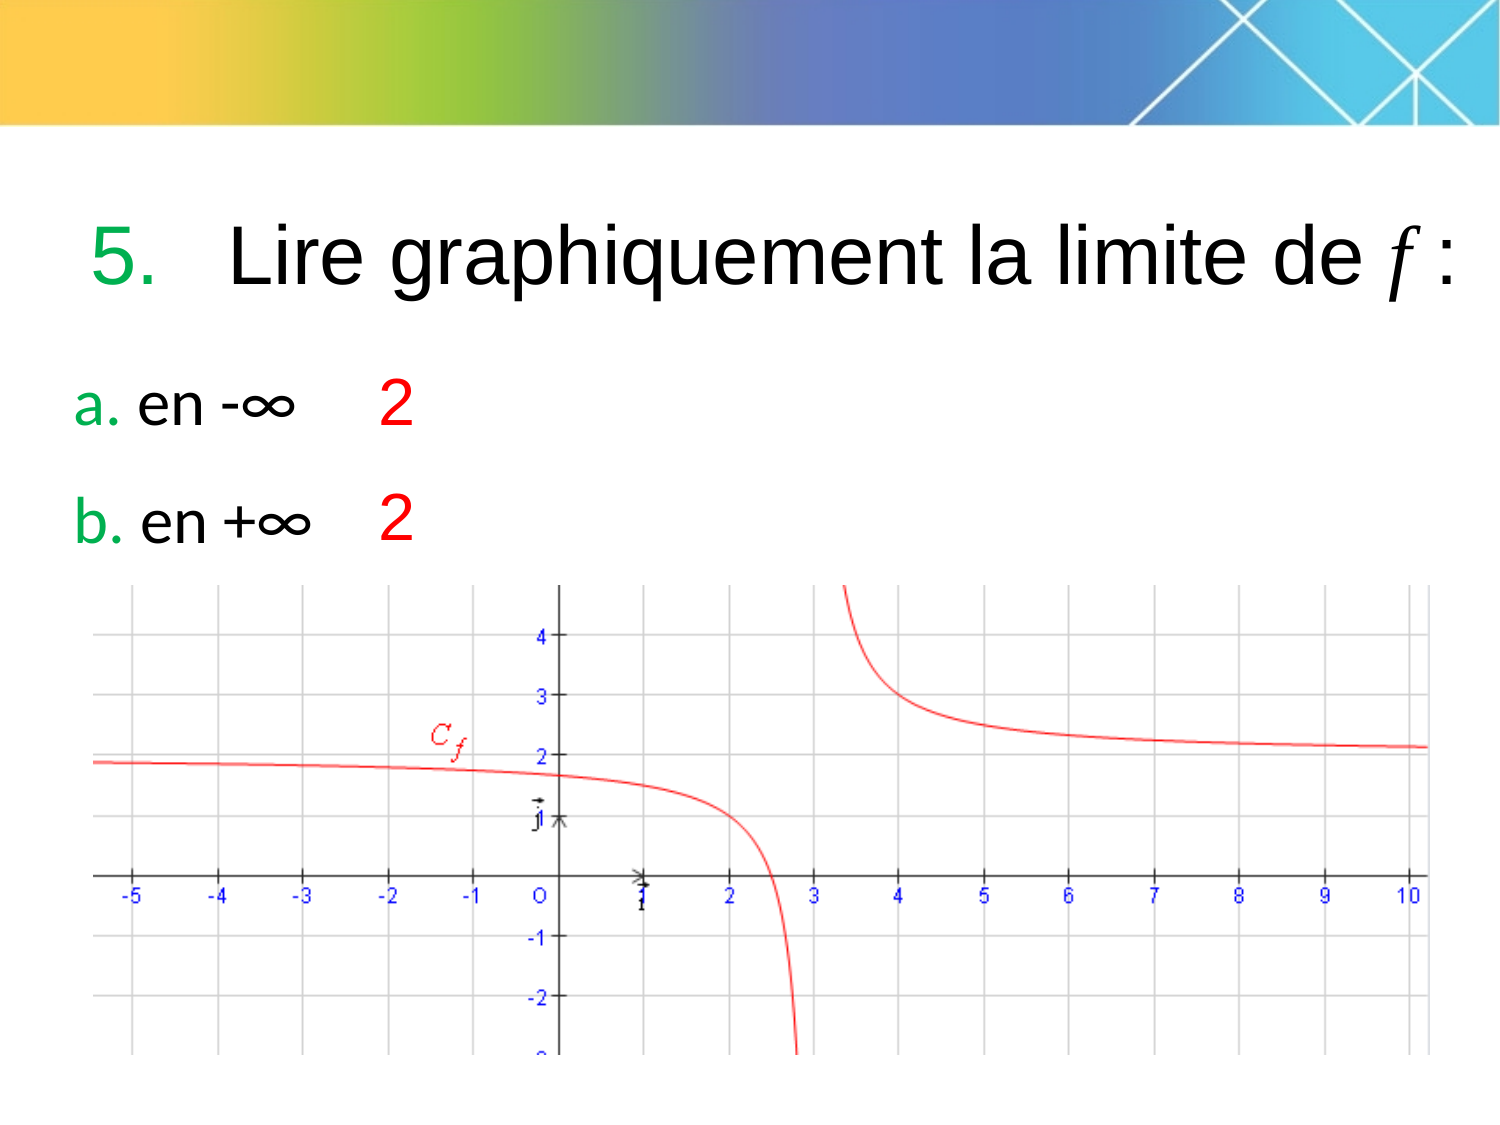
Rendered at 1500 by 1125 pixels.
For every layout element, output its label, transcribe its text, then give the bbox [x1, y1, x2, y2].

text_box 2 [363, 466, 586, 562]
picture [0, 0, 1500, 127]
text_box Lire graphiquement la limite de f : [75, 164, 1500, 338]
text_box a. en -∞ b. en +∞ [58, 351, 411, 565]
text_box 2 [363, 351, 586, 447]
picture [93, 585, 1430, 1055]
